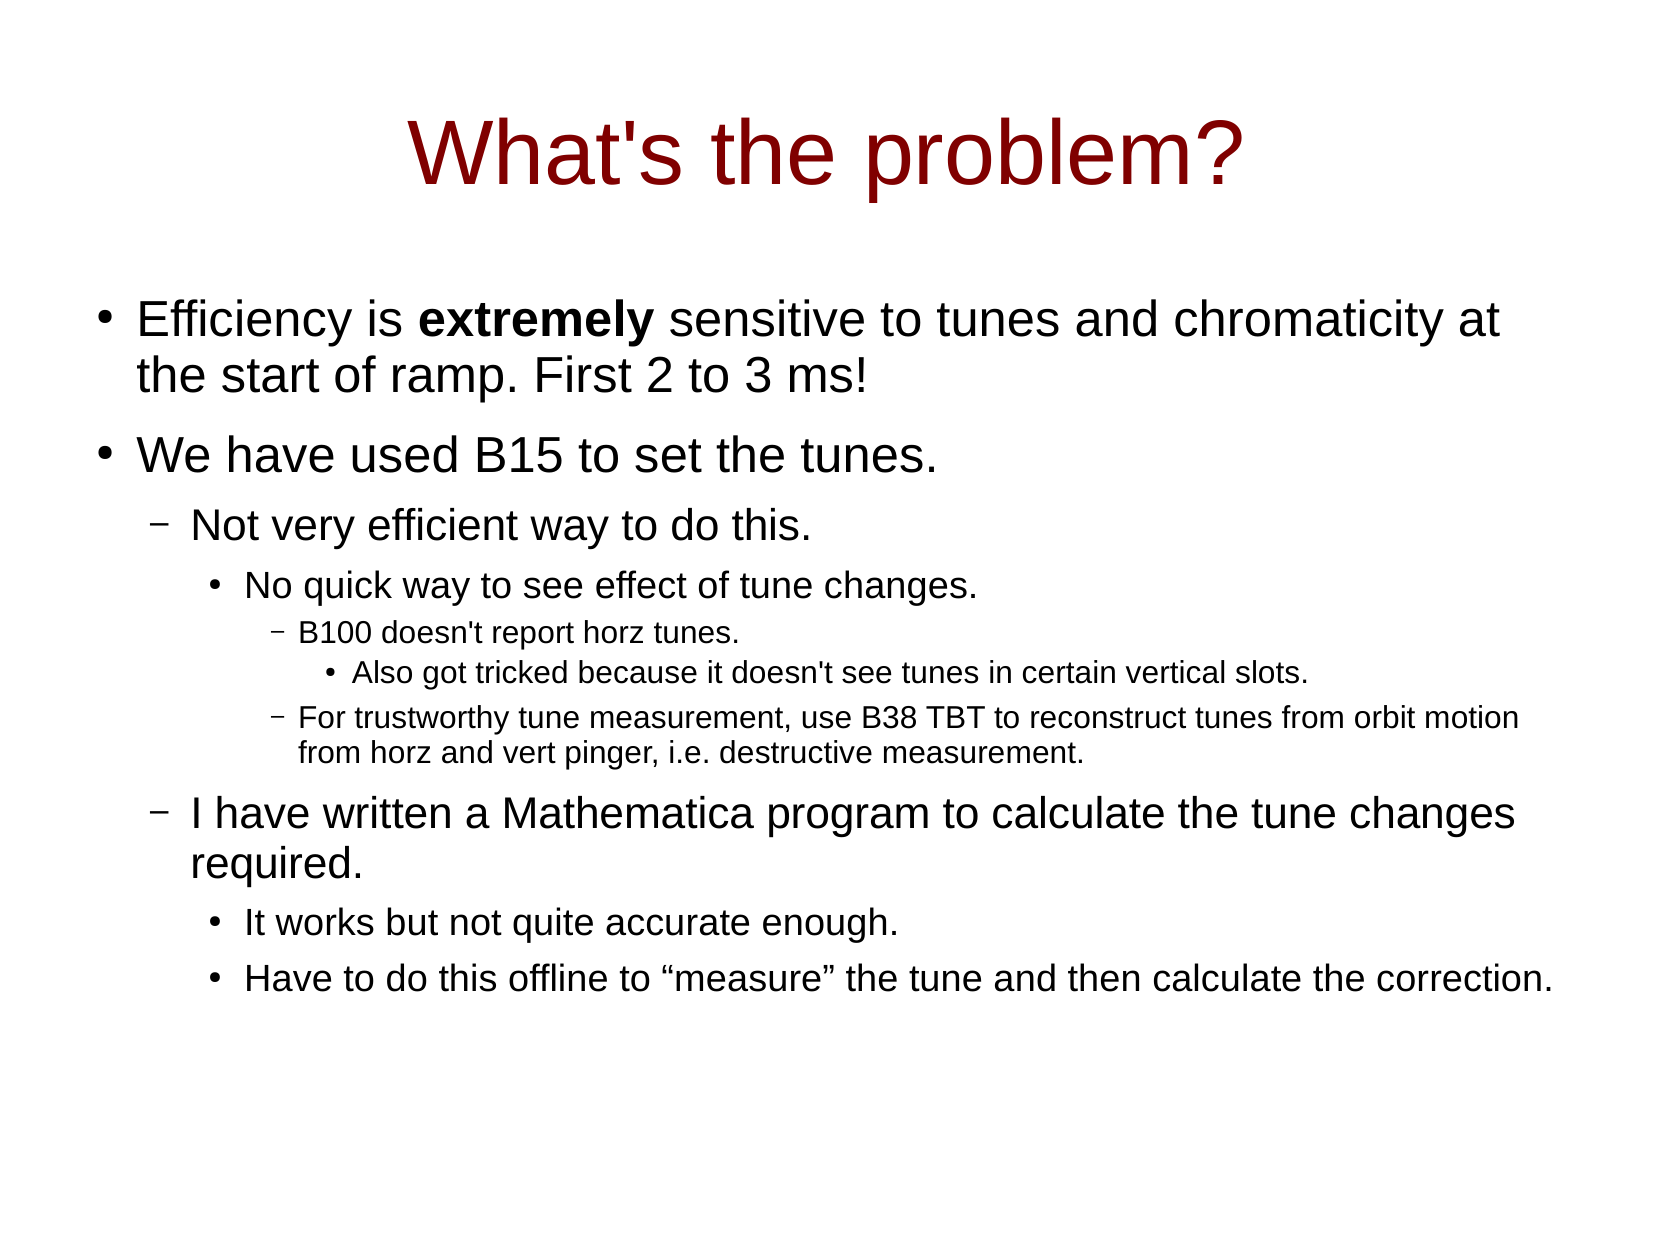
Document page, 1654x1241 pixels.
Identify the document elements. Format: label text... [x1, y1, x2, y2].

title What's the problem? [82, 49, 1571, 257]
list Efficiency is extremely sensitive to tunes and chromaticity at the start of ramp. First 2 to 3 ms! We have used B15 to set the tunes. Not very efficient way to do this. No quick way to see effect of tune changes. B100 doesn't report horz tunes. Also got tricked because it doesn't see tunes in certain vertical slots. For trustworthy tune measurement, use B38 TBT to reconstruct tunes from orbit motion from horz and vert pinger, i.e. destructive measurement. I have written a Mathematica program to calculate the tune changes required. It works but not quite accurate enough. Have to do this offline to “measure” the tune and then calculate the correction. [82, 290, 1571, 1010]
